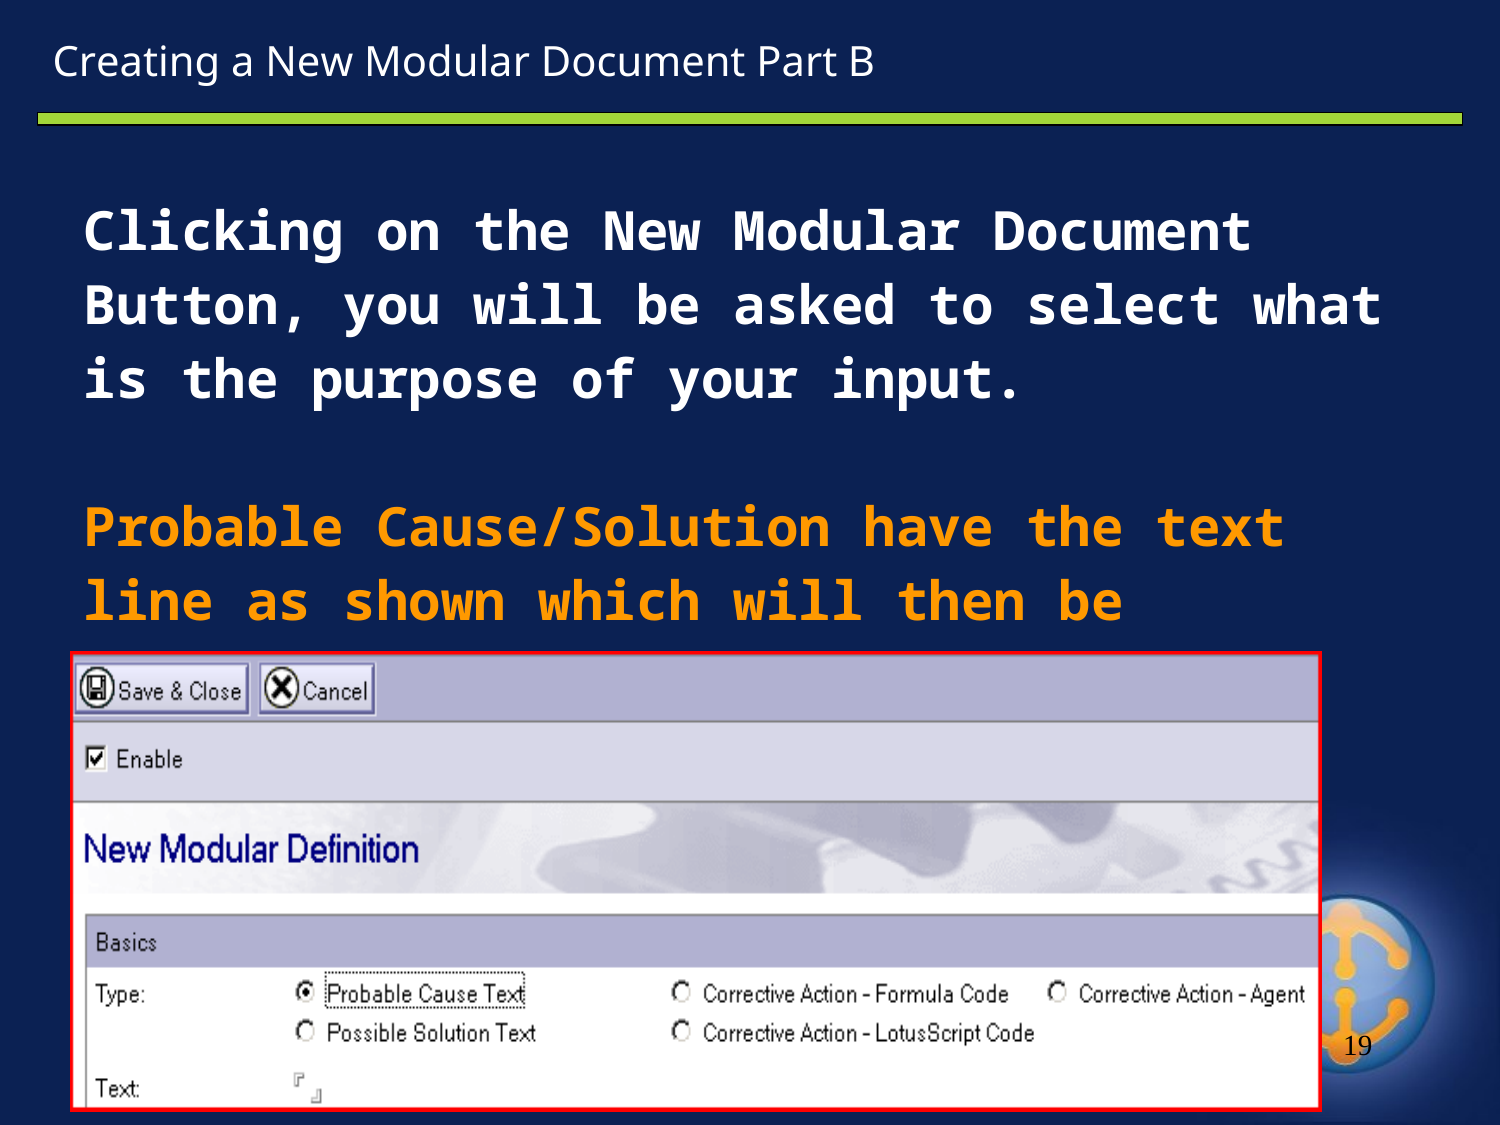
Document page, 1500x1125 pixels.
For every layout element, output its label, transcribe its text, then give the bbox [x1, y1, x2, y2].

text_box Clicking on the New Modular Document Button, you will be asked to select what is the purpose of your input. Probable Cause/Solution have the text line as shown which will then be available for any future events. [68, 185, 1413, 633]
text_box Creating a New Modular Document Part B [37, 24, 1363, 91]
picture [0, 0, 1500, 1125]
text_box [37, 112, 1463, 126]
